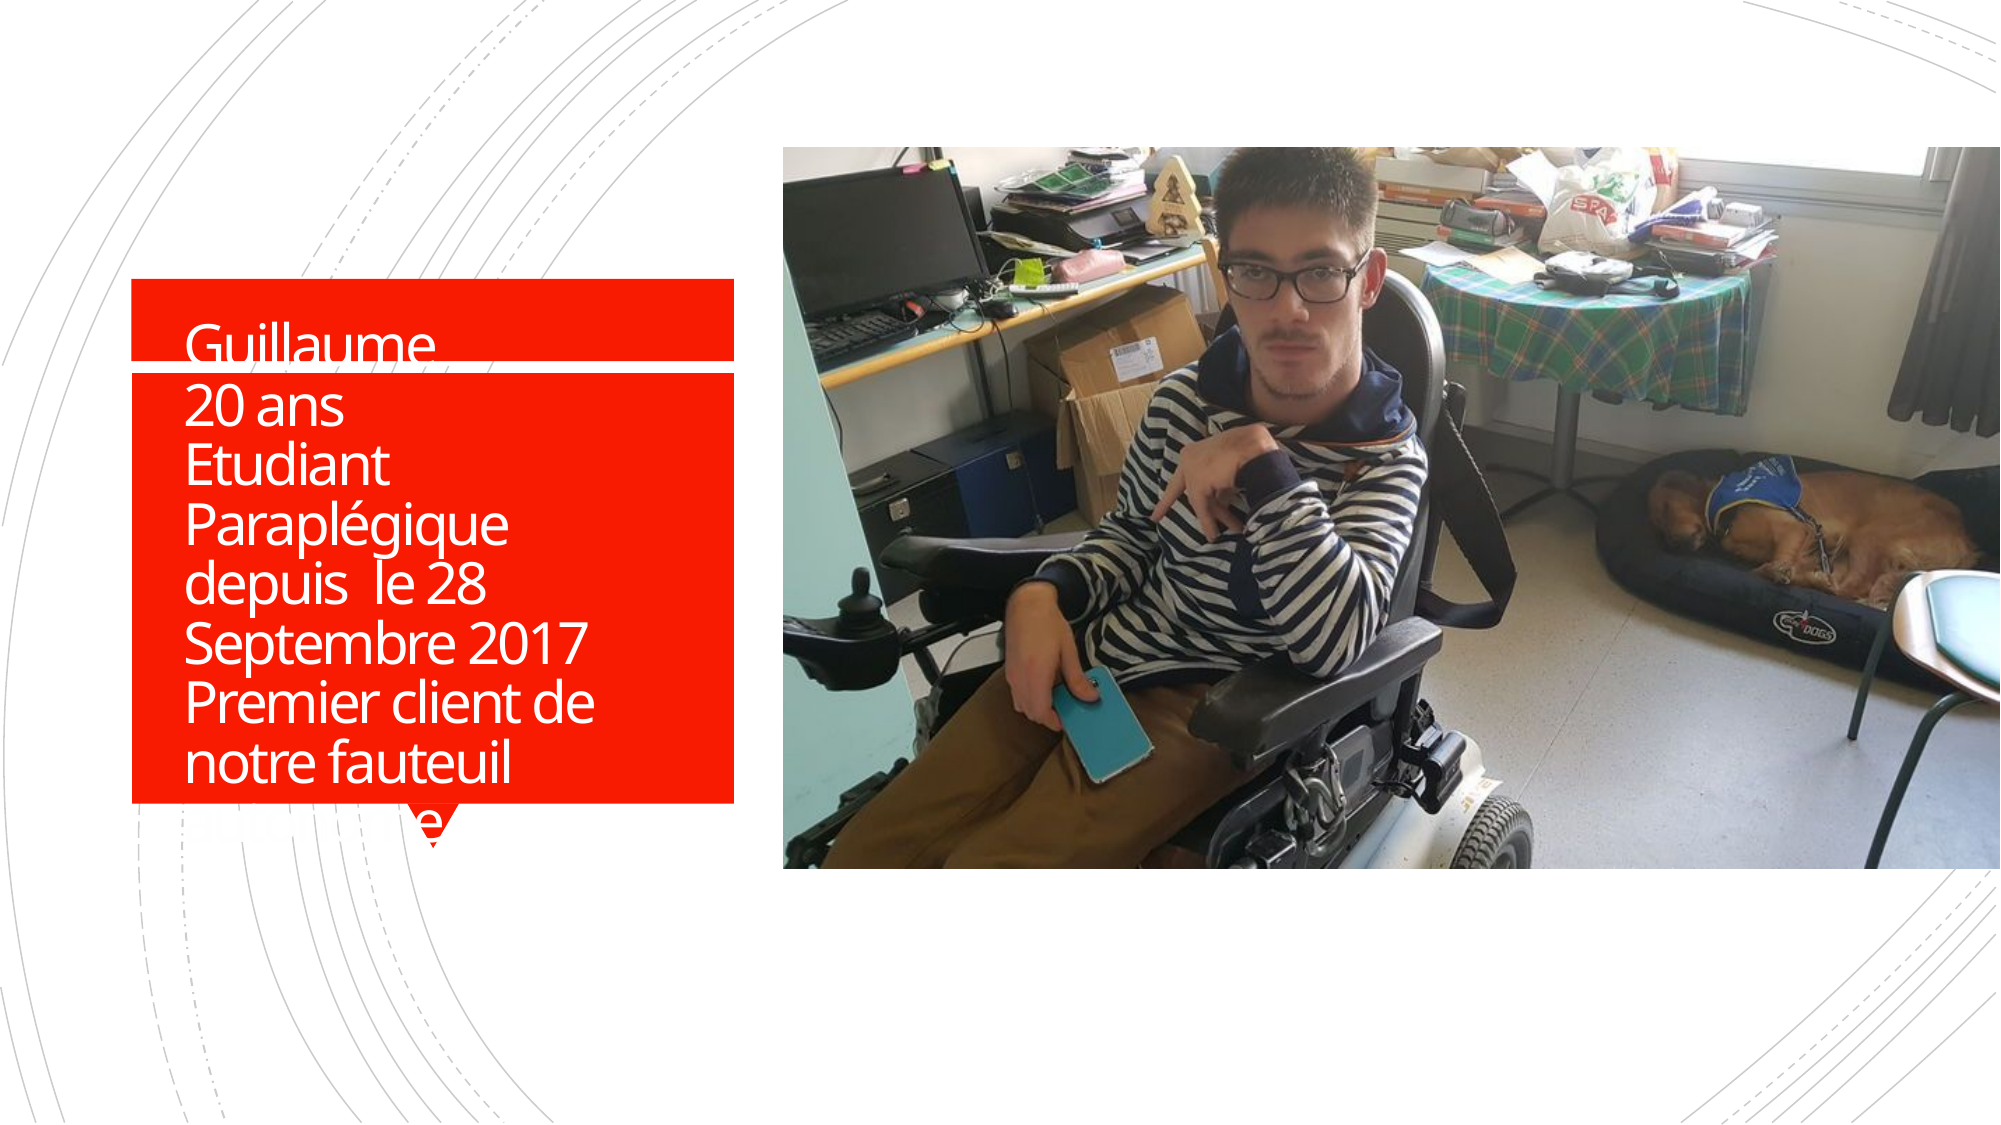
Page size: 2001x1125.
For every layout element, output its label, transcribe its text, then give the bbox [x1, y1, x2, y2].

title Guillaume 20 ans Etudiant Paraplégique depuis le 28 Septembre 2017 Premier client de notre fauteuil autonome [145, 385, 720, 789]
picture [783, 147, 2000, 869]
